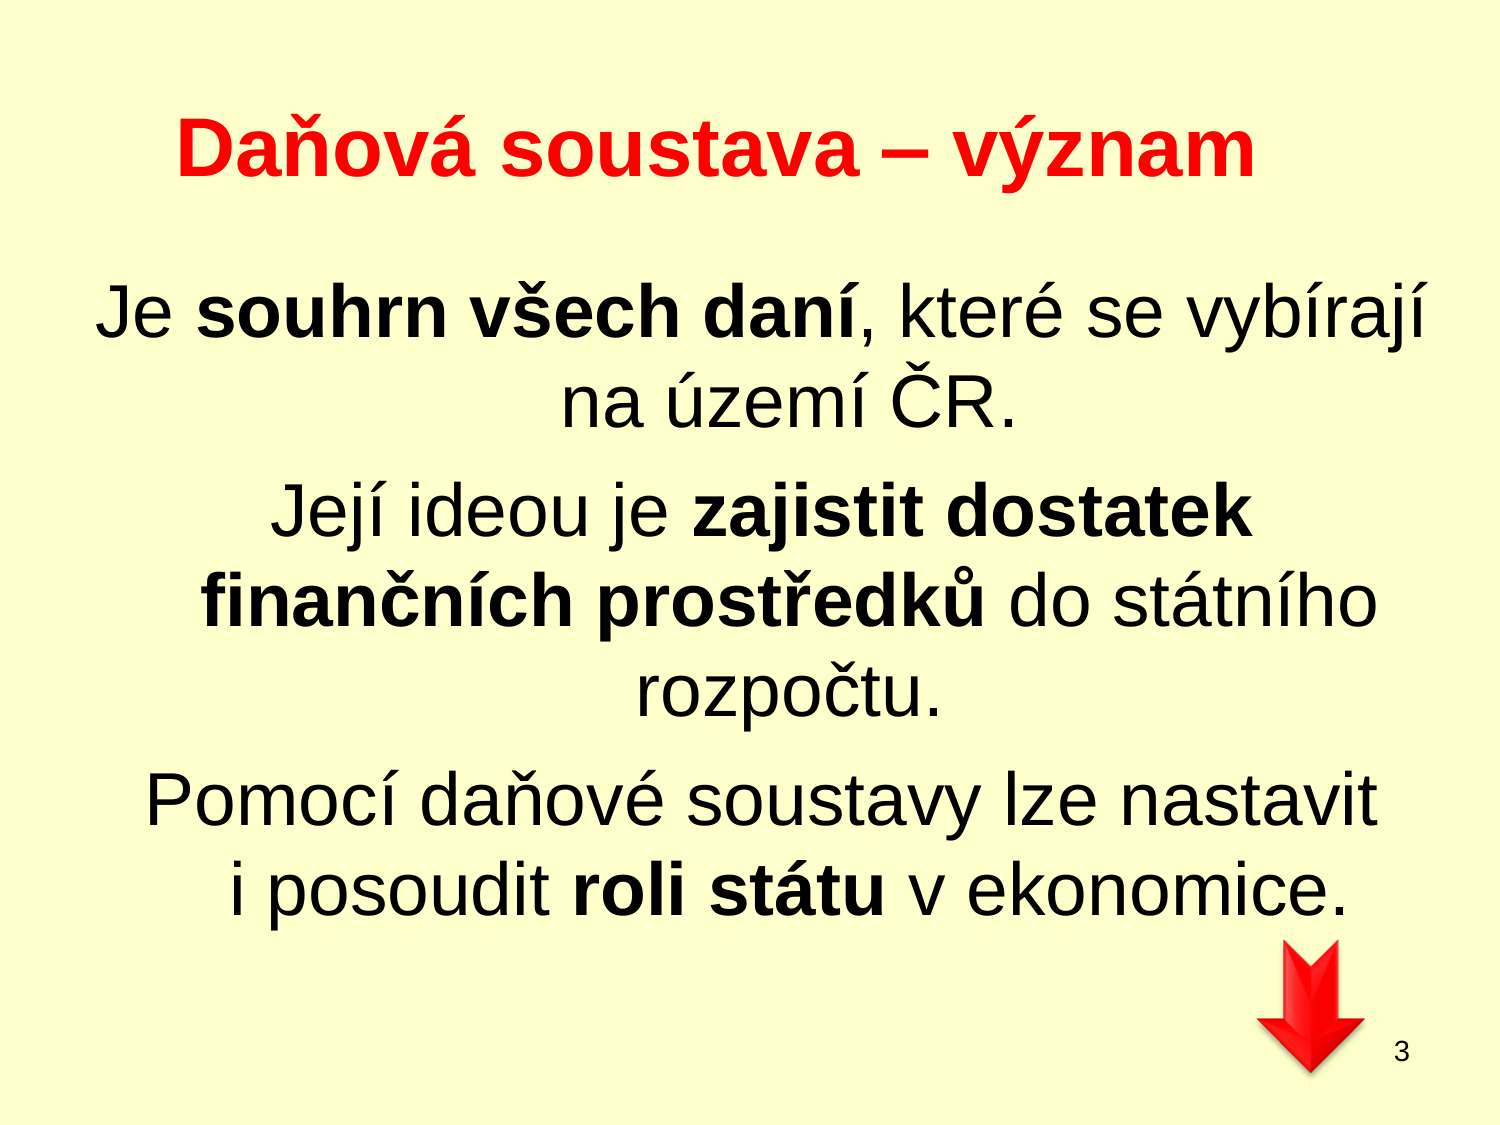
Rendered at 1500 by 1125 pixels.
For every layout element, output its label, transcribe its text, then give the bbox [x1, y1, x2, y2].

picture [1247, 934, 1375, 1087]
text_box <číslo> [1074, 1024, 1426, 1103]
list Je souhrn všech daní, které se vybírají na území ČR. Její ideou je zajistit dostatek finančních prostředků do státního rozpočtu. Pomocí daňové soustavy lze nastavit i posoudit roli státu v ekonomice. [76, 255, 1447, 1047]
title Daňová soustava ‒ význam [53, 78, 1404, 209]
